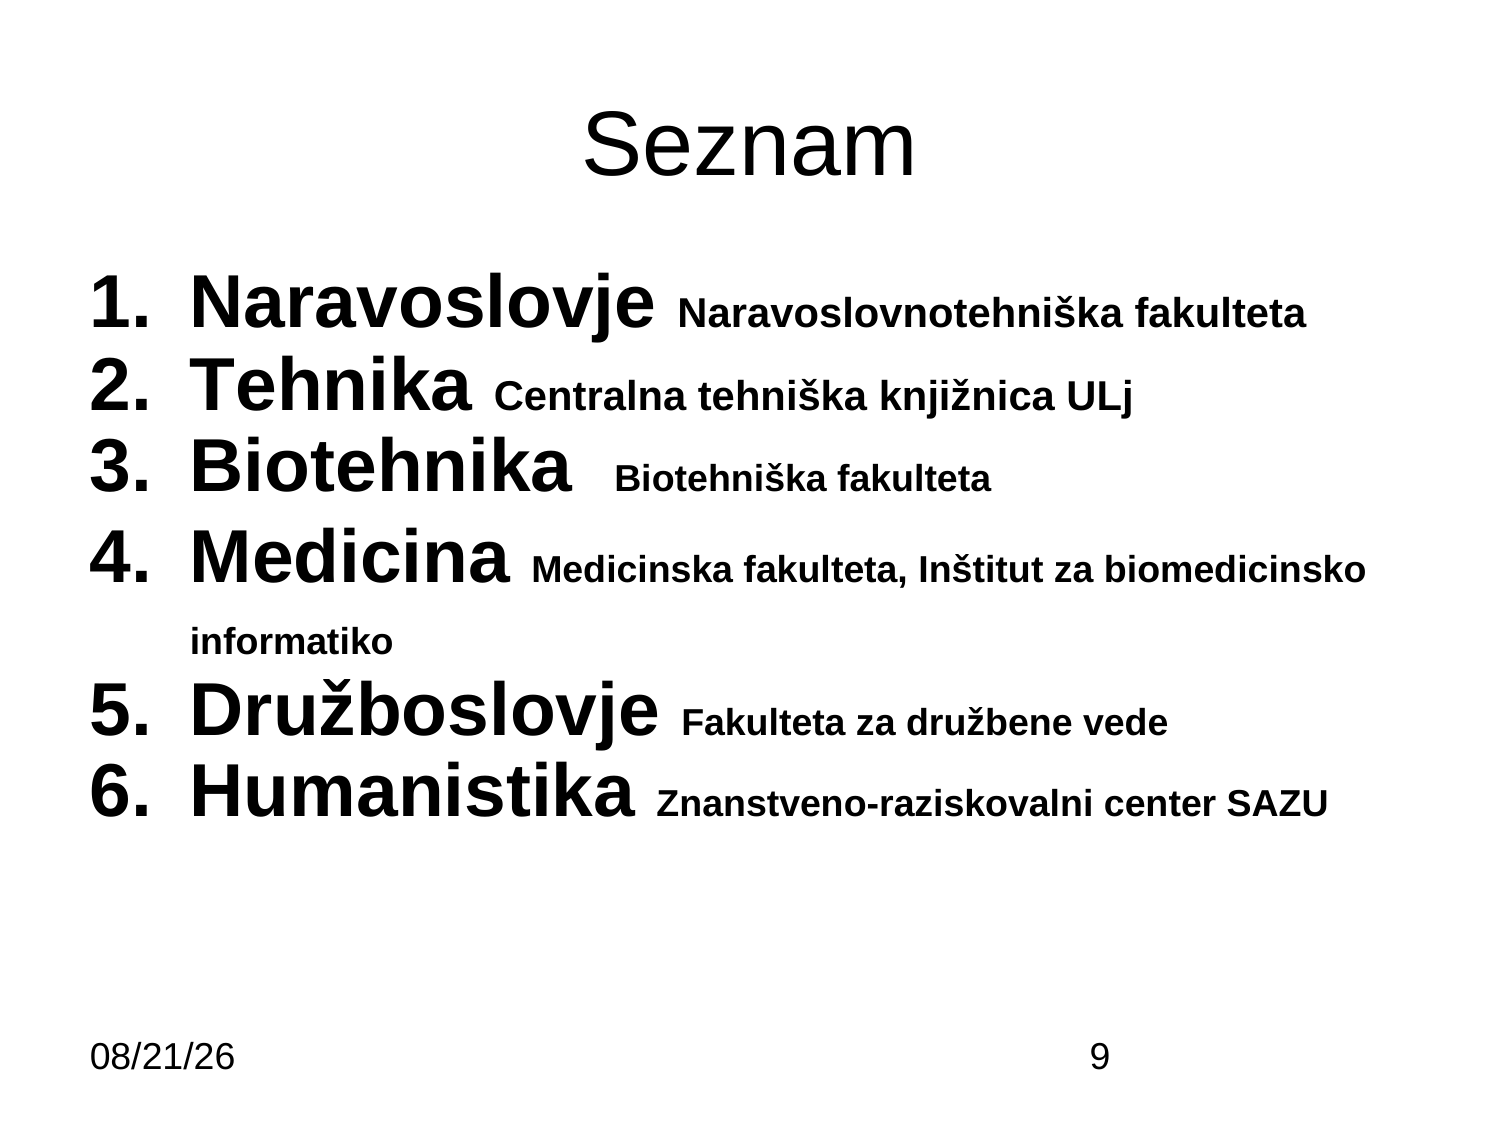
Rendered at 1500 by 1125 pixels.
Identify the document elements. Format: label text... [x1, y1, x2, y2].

title Seznam [75, 45, 1426, 233]
list Naravoslovje Naravoslovnotehniška fakulteta Tehnika Centralna tehniška knjižnica ULj Biotehnika Biotehniška fakulteta Medicina Medicinska fakulteta, Inštitut za biomedicinsko informatiko Družboslovje Fakulteta za družbene vede Humanistika Znanstveno-raziskovalni center SAZU [75, 262, 1426, 1006]
